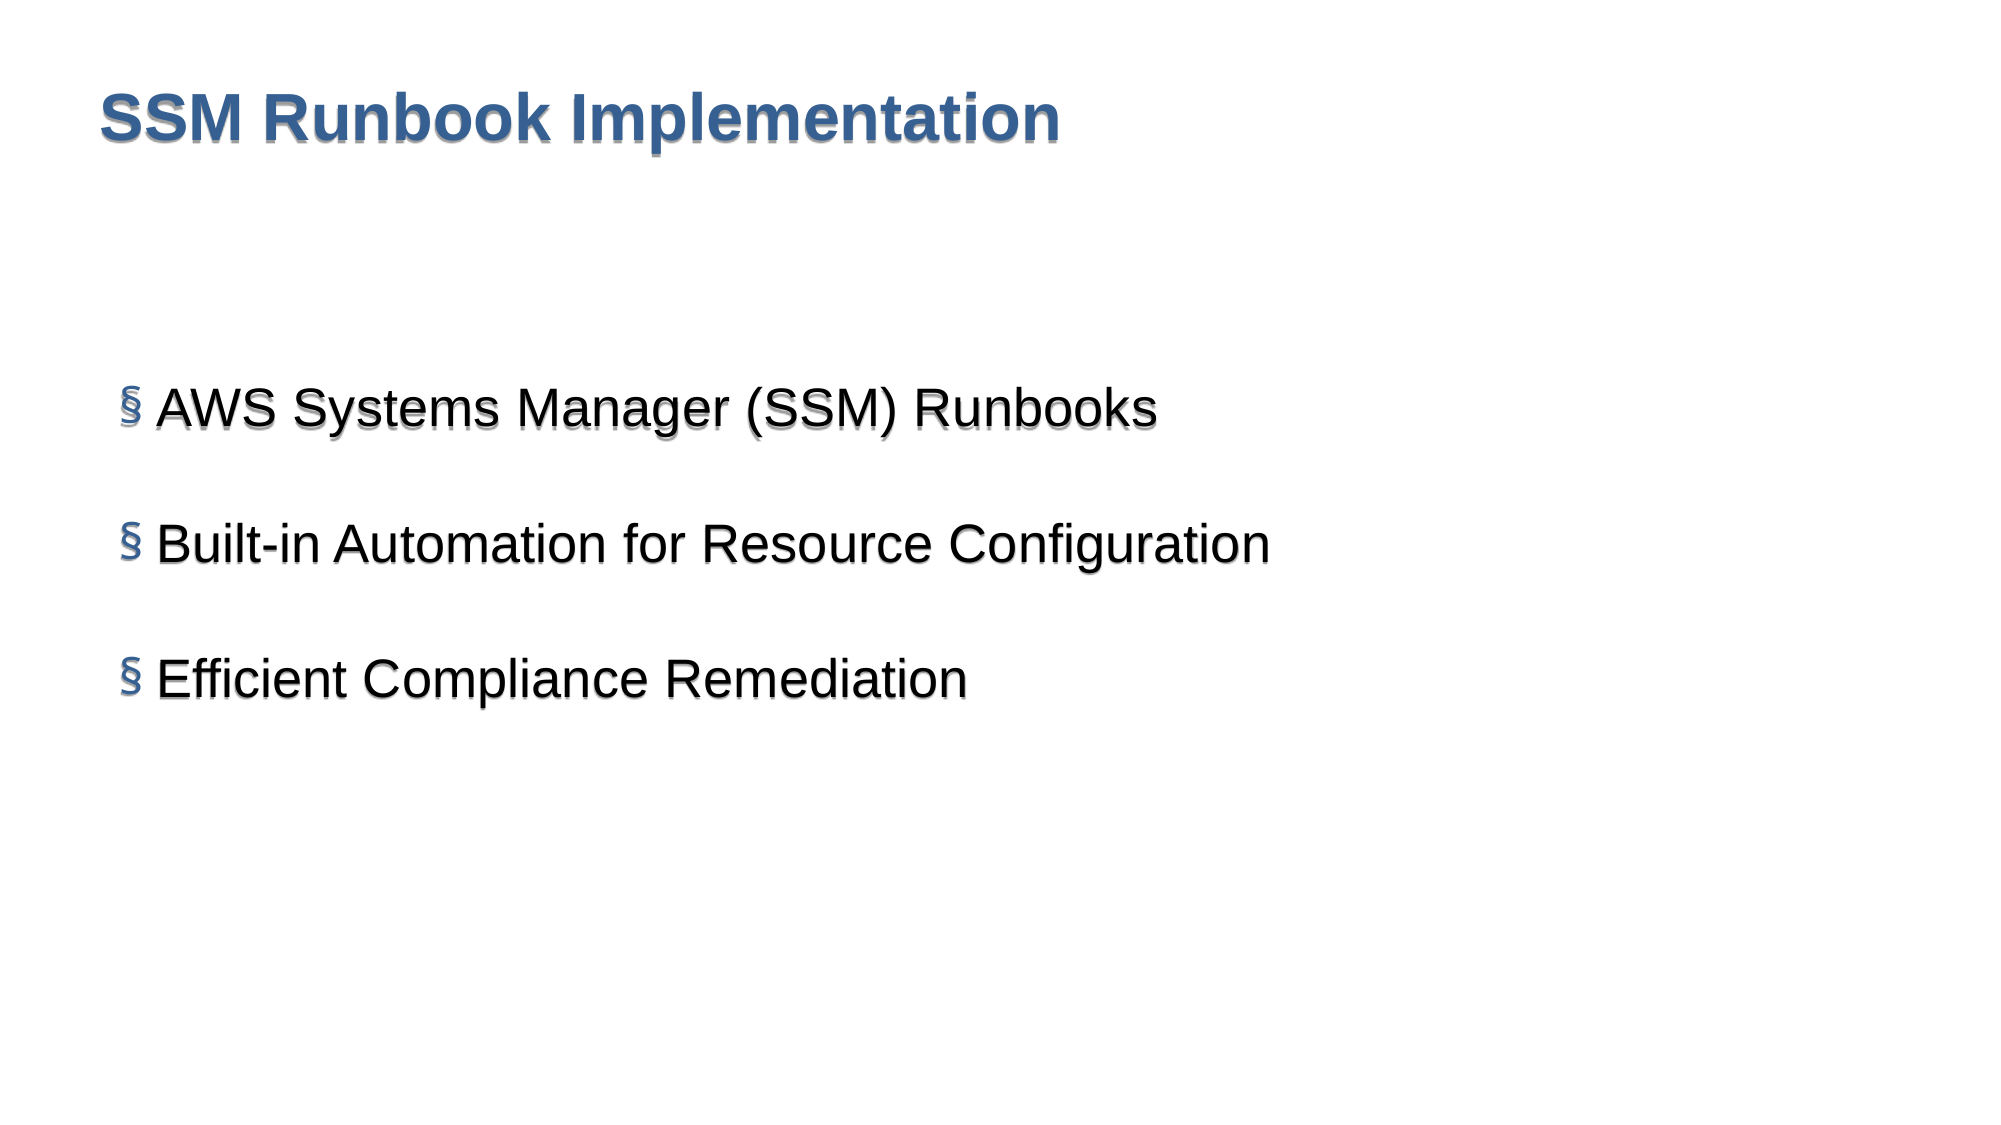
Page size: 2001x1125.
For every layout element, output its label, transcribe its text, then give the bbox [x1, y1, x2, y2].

list AWS Systems Manager (SSM) Runbooks Built-in Automation for Resource Configuration Efficient Compliance Remediation [99, 340, 1491, 752]
title SSM Runbook Implementation [99, 36, 1725, 202]
